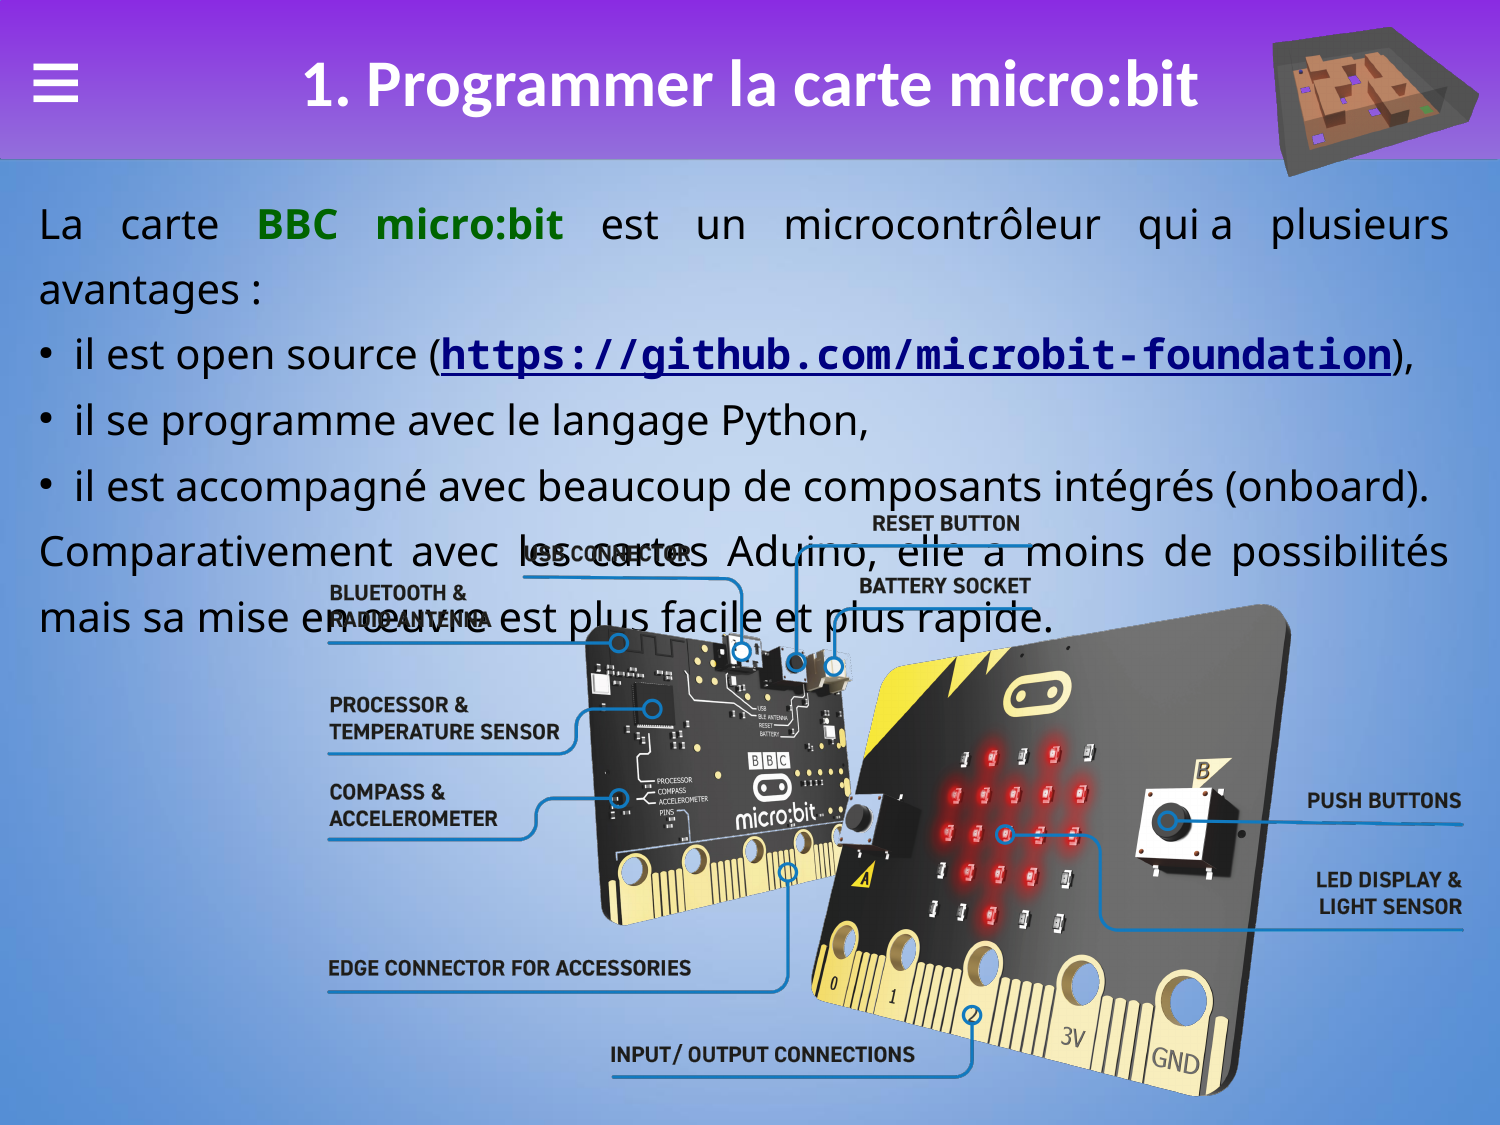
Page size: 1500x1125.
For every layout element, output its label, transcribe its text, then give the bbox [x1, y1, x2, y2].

text_box 1. Programmer la carte micro:bit [0, 0, 1500, 159]
text_box La carte BBC micro:bit est un microcontrôleur qui a plusieurs avantages : il est open source (https://github.com/microbit-foundation), il se programme avec le langage Python, il est accompagné avec beaucoup de composants intégrés (onboard). Comparativement avec les cartes Aduino, elle a moins de possibilités mais sa mise en œuvre est plus facile et plus rapide. [23, 178, 1465, 482]
text_box ≡ [14, 23, 101, 141]
picture [0, 27, 1500, 1125]
